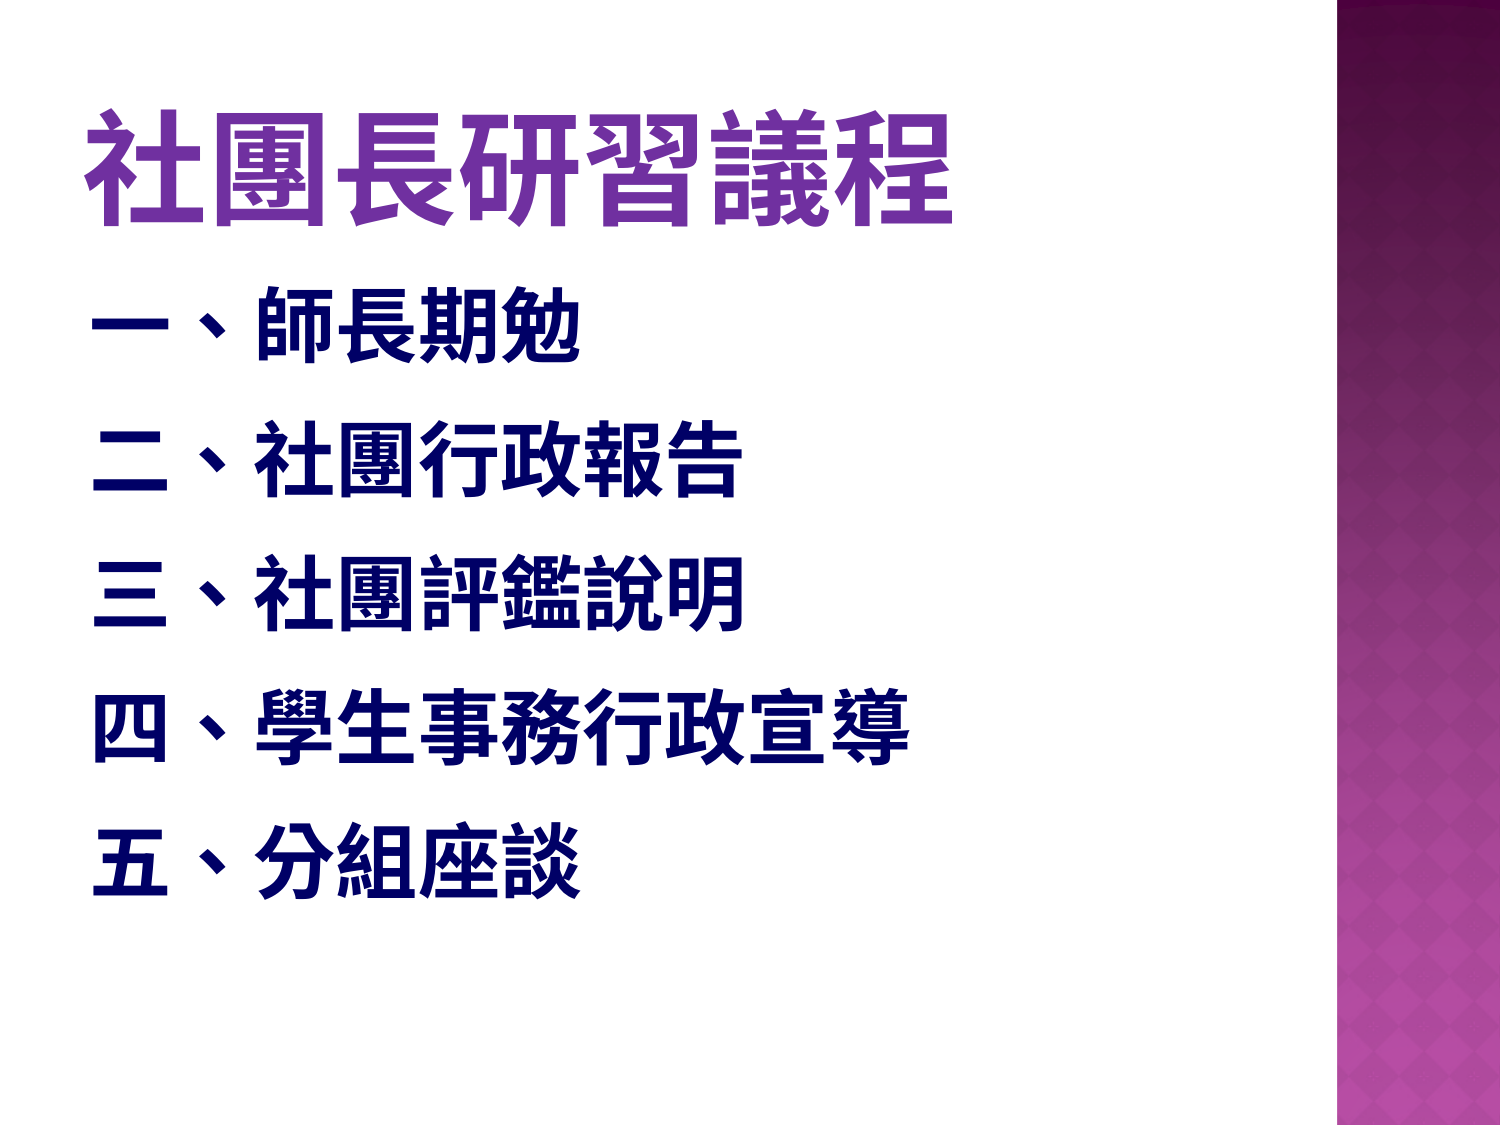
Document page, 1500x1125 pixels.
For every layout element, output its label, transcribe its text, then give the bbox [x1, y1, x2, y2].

title 社團長研習議程 [75, 52, 1263, 241]
list 一、師長期勉 二、社團行政報告 三、社團評鑑說明 四、學生事務行政宣導 五、分組座談 [74, 267, 1329, 921]
